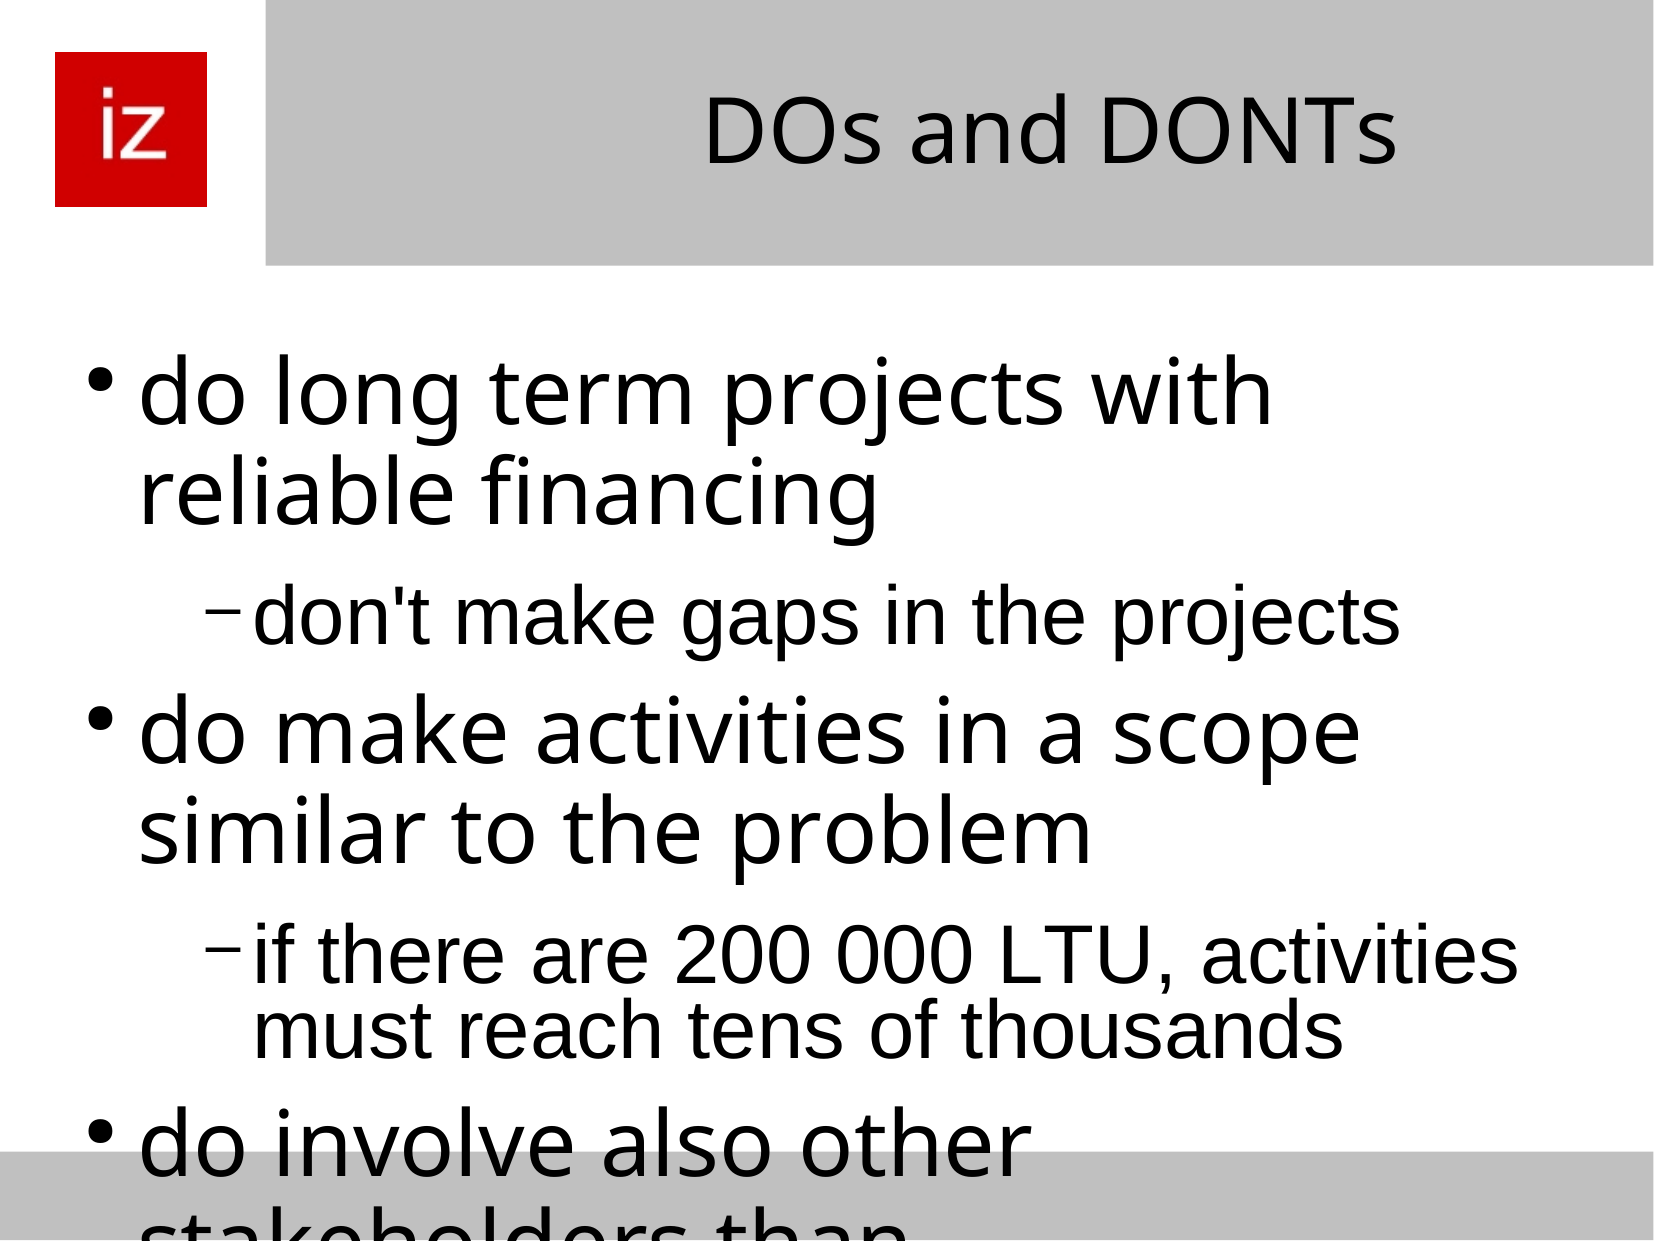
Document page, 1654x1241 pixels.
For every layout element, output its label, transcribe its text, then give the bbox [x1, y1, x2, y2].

list do long term projects with reliable financing don't make gaps in the projects do make activities in a scope similar to the problem if there are 200 000 LTU, activities must reach tens of thousands do involve also other stakeholders than municipalities [0, 344, 1533, 1204]
title DOs and DONTs [561, 29, 1565, 237]
picture [55, 52, 207, 207]
